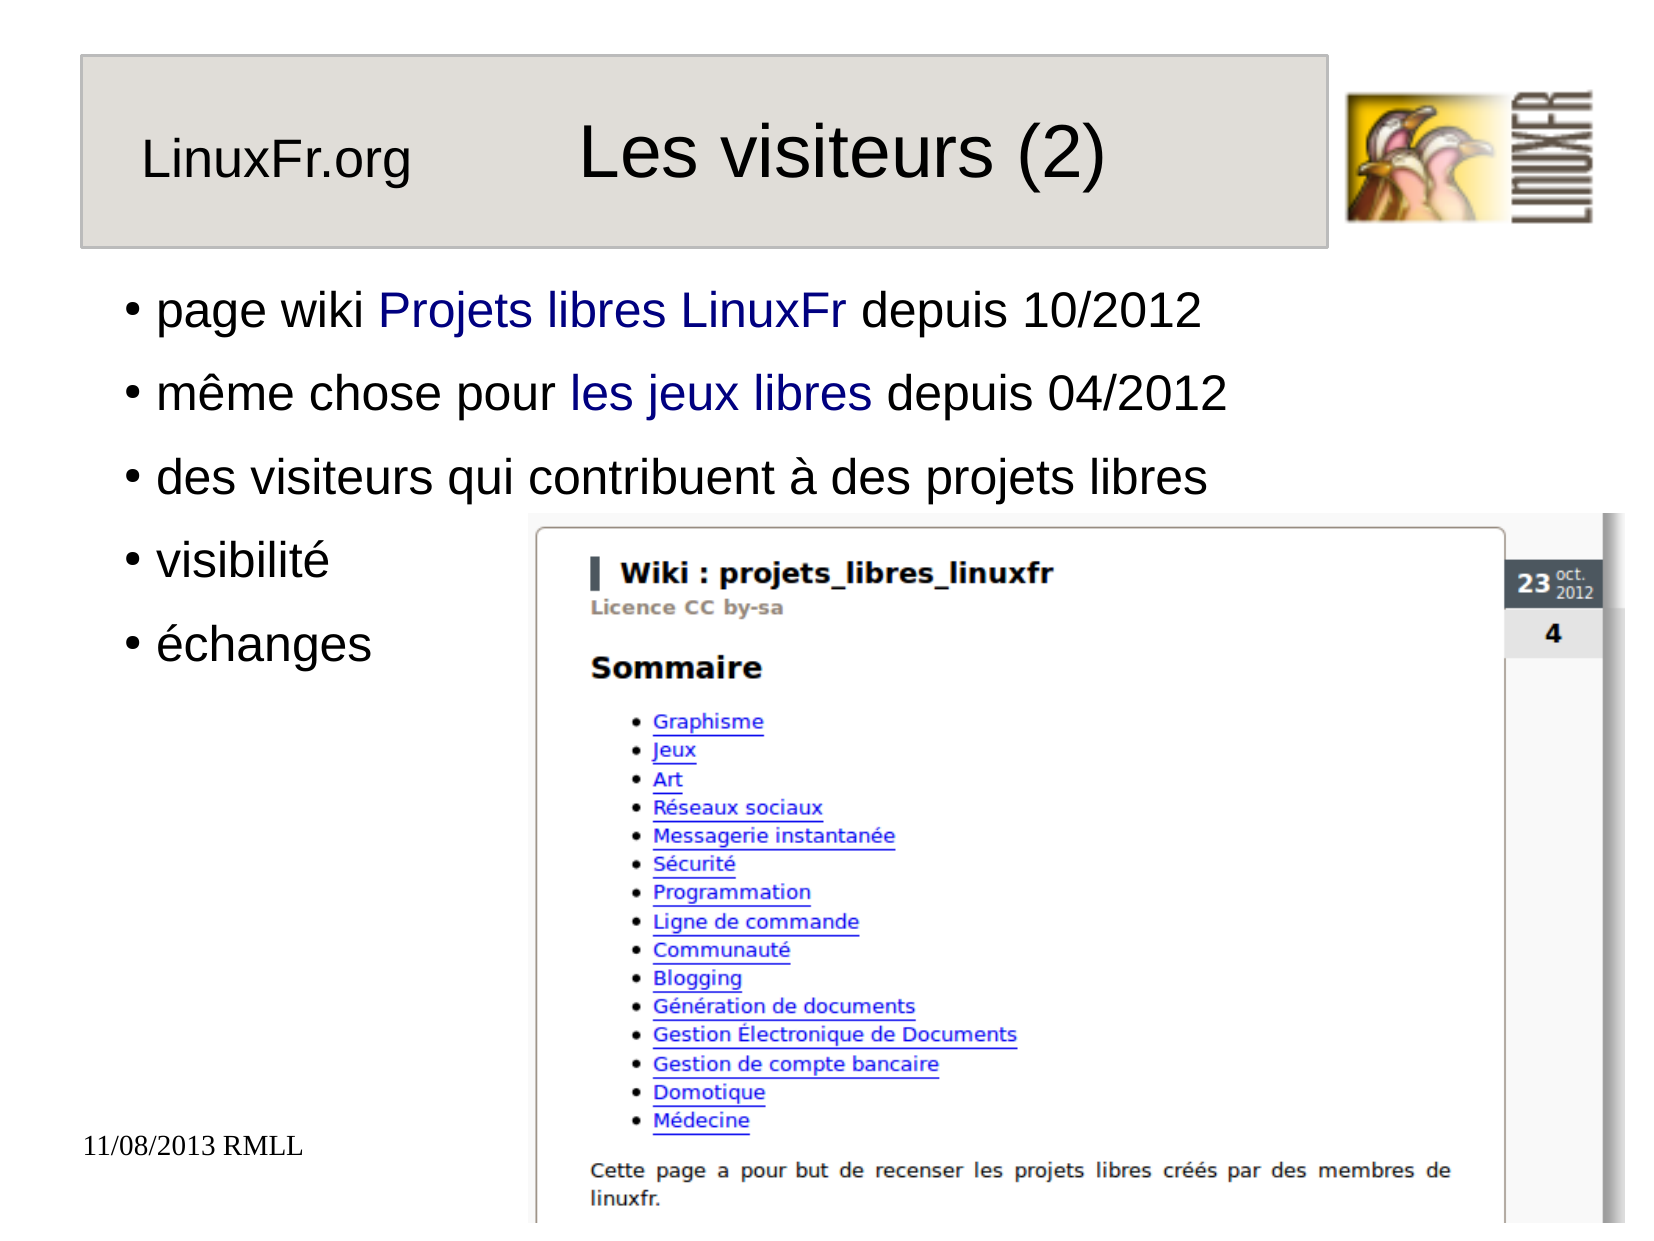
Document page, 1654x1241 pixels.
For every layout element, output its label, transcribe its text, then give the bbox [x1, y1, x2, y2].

picture [1341, 88, 1601, 229]
title LinuxFr.org Les visiteurs (2) [81, 55, 1328, 248]
text_box page wiki Projets libres LinuxFr depuis 10/2012 même chose pour les jeux libres depuis 04/2012 des visiteurs qui contribuent à des projets libres visibilité échanges [88, 253, 1536, 1058]
picture [528, 513, 1625, 1223]
